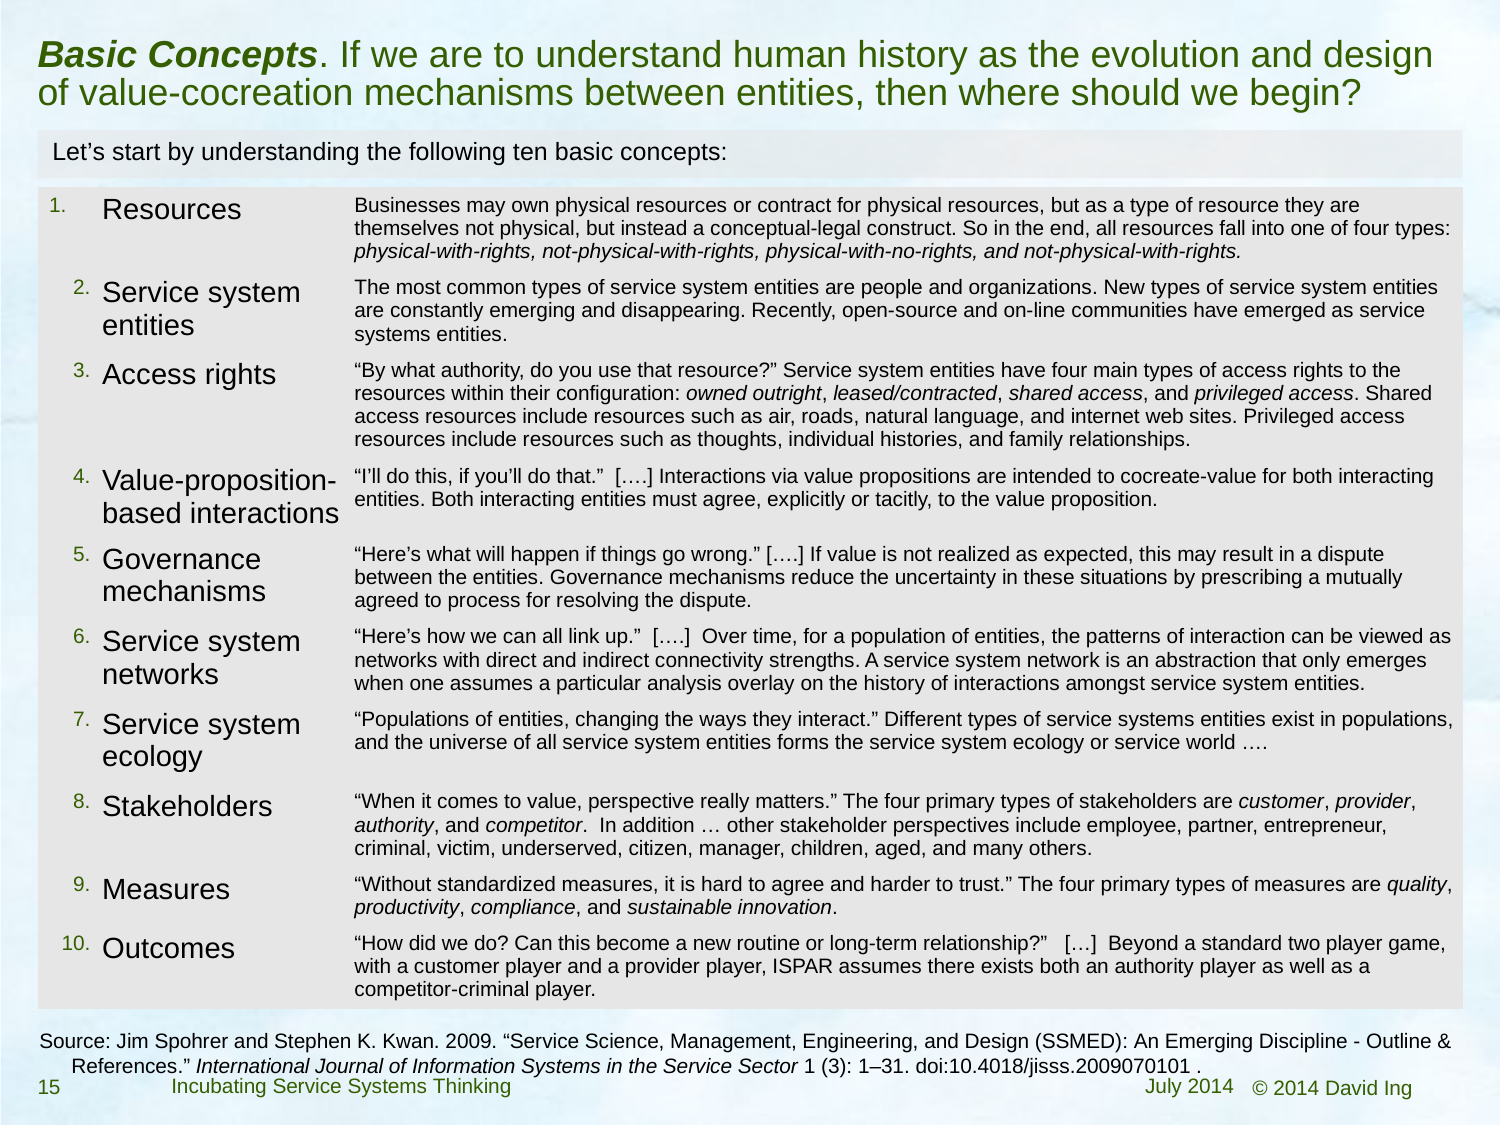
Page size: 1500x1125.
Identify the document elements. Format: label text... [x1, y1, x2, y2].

table_cell “How did we do? Can this become a new routine or long-term relationship?” […] Beyond a standard two player game, with a customer player and a provider player, ISPAR assumes there exists both an authority player as well as a competitor-criminal player. [348, 926, 1463, 1009]
text_box Let’s start by understanding the following ten basic concepts: [37, 130, 1463, 179]
table_cell Access rights [96, 352, 348, 459]
table_cell 10. [38, 926, 96, 1009]
table_cell Governance mechanisms [96, 537, 348, 619]
table_cell 6. [38, 619, 96, 702]
table_header Businesses may own physical resources or contract for physical resources, but as a type of resource they are themselves not physical, but instead a conceptual-legal construct. So in the end, all resources fall into one of four types: physical-with-rights, not-physical-with-rights, physical-with-no-rights, and not-physical-with-rights. [348, 187, 1463, 270]
table_cell “When it comes to value, perspective really matters.” The four primary types of stakeholders are customer, provider, authority, and competitor. In addition … other stakeholder perspectives include employee, partner, entrepreneur, criminal, victim, underserved, citizen, manager, children, aged, and many others. [348, 784, 1463, 867]
table_cell 5. [38, 537, 96, 619]
table_cell “By what authority, do you use that resource?” Service system entities have four main types of access rights to the resources within their configuration: owned outright, leased/contracted, shared access, and privileged access. Shared access resources include resources such as air, roads, natural language, and internet web sites. Privileged access resources include resources such as thoughts, individual histories, and family relationships. [348, 352, 1463, 459]
table_cell 8. [38, 784, 96, 867]
table_cell Service system ecology [96, 702, 348, 784]
table_cell “Here’s what will happen if things go wrong.” [….] If value is not realized as expected, this may result in a dispute between the entities. Governance mechanisms reduce the uncertainty in these situations by prescribing a mutually agreed to process for resolving the dispute. [348, 537, 1463, 619]
table_cell “Here’s how we can all link up.” [….] Over time, for a population of entities, the patterns of interaction can be viewed as networks with direct and indirect connectivity strengths. A service system network is an abstraction that only emerges when one assumes a particular analysis overlay on the history of interactions amongst service system entities. [348, 619, 1463, 702]
text_box Source: Jim Spohrer and Stephen K. Kwan. 2009. “Service Science, Management, Engineering, and Design (SSMED): An Emerging Discipline - Outline & References.” International Journal of Information Systems in the Service Sector 1 (3): 1–31. doi:10.4018/jisss.2009070101 . [24, 1020, 1495, 1108]
table_header 1. [38, 187, 96, 270]
table_cell Measures [96, 867, 348, 926]
table_cell Outcomes [96, 926, 348, 1009]
table_cell Value-proposition-based interactions [96, 459, 348, 537]
table_cell Service system networks [96, 619, 348, 702]
table_cell Stakeholders [96, 784, 348, 867]
table_cell “Without standardized measures, it is hard to agree and harder to trust.” The four primary types of measures are quality, productivity, compliance, and sustainable innovation. [348, 867, 1463, 926]
table_cell The most common types of service system entities are people and organizations. New types of service system entities are constantly emerging and disappearing. Recently, open-source and on-line communities have emerged as service systems entities. [348, 270, 1463, 352]
table_cell 7. [38, 702, 96, 784]
table_cell 9. [38, 867, 96, 926]
table_cell Service system entities [96, 270, 348, 352]
table_cell “Populations of entities, changing the ways they interact.” Different types of service systems entities exist in populations, and the universe of all service system entities forms the service system ecology or service world …. [348, 702, 1463, 784]
table_cell 4. [38, 459, 96, 537]
table_cell “I’ll do this, if you’ll do that.” [….] Interactions via value propositions are intended to cocreate-value for both interacting entities. Both interacting entities must agree, explicitly or tacitly, to the value proposition. [348, 459, 1463, 537]
picture [0, 0, 1500, 1125]
table_cell 3. [38, 352, 96, 459]
table_cell 2. [38, 270, 96, 352]
title Basic Concepts. If we are to understand human history as the evolution and design of value-cocreation mechanisms between entities, then where should we begin? [37, 37, 1463, 130]
table_header Resources [96, 187, 348, 270]
